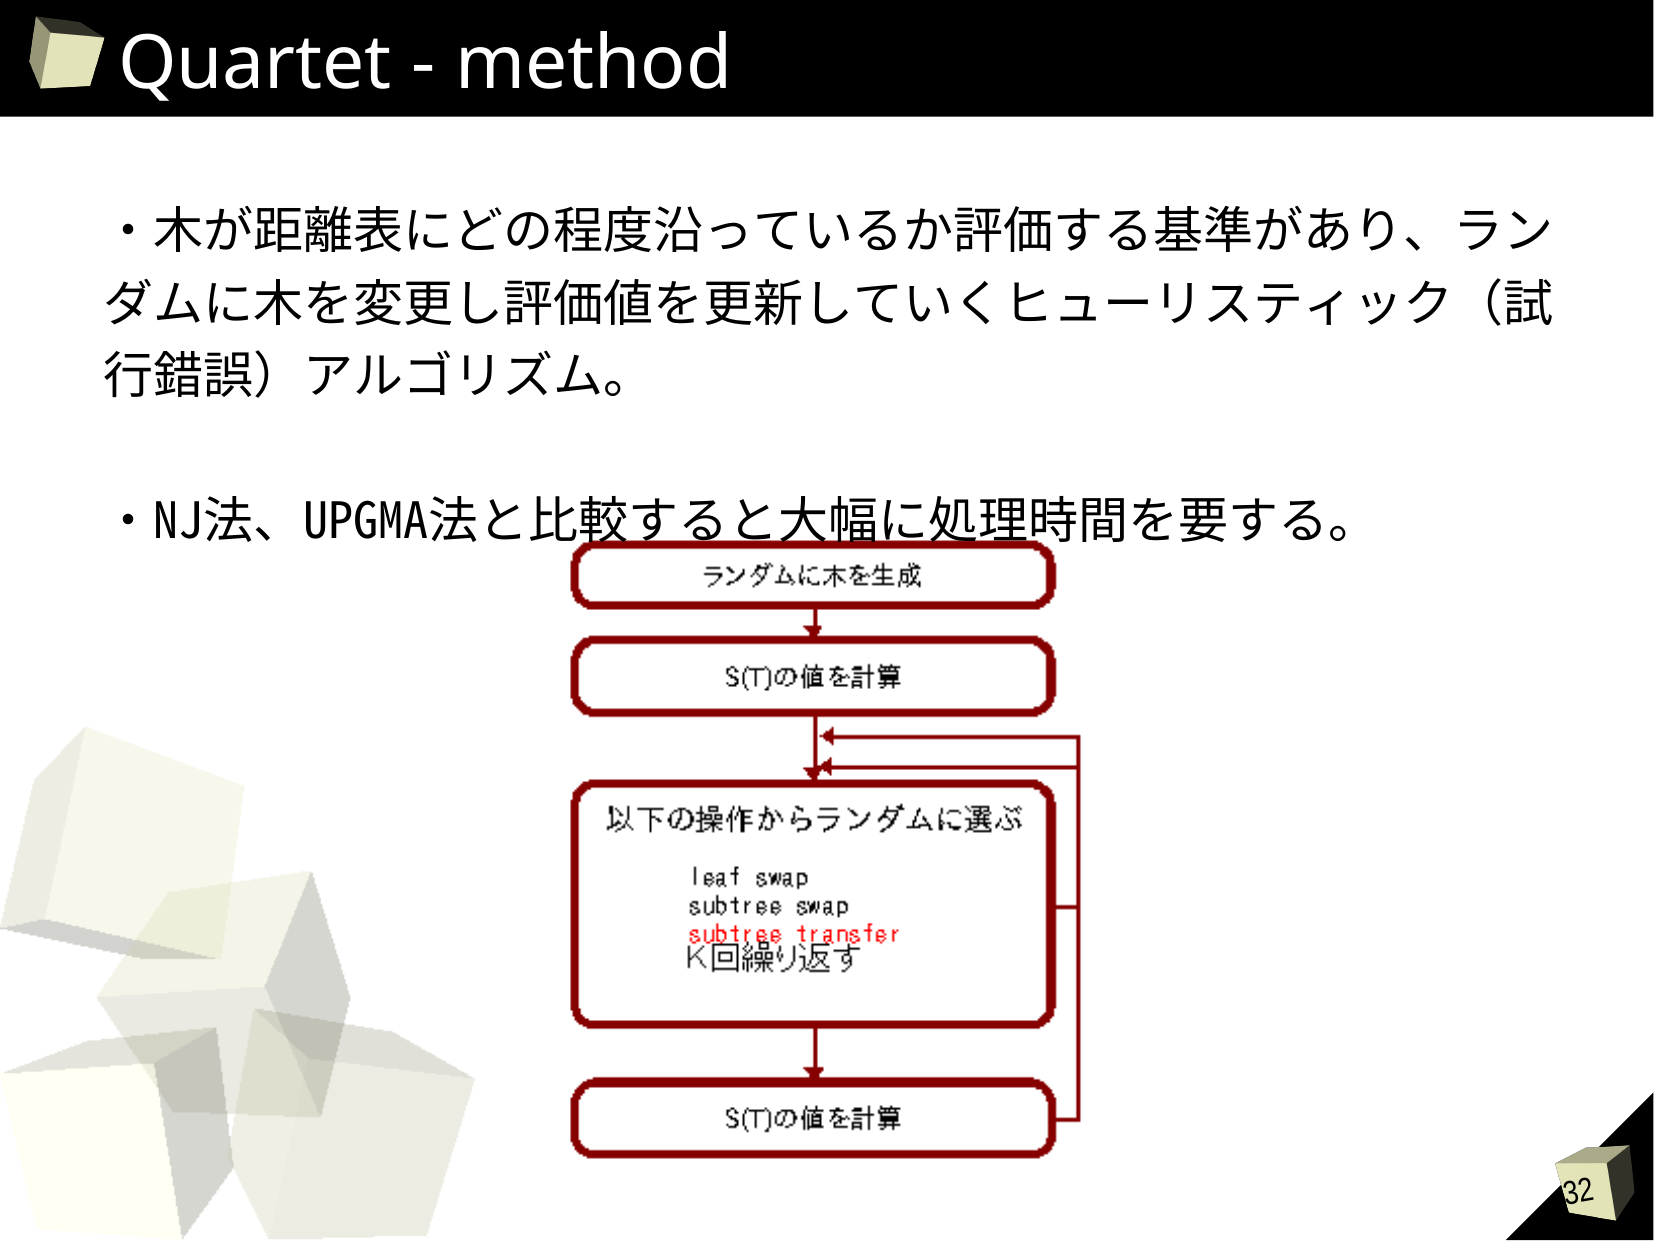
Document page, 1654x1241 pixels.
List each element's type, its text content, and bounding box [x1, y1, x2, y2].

picture [696, 532, 707, 537]
picture [0, 726, 477, 1241]
title Quartet - method [118, 0, 1595, 119]
picture [561, 532, 1093, 1177]
picture [561, 532, 573, 537]
text_box ・木が距離表にどの程度沿っているか評価する基準があり、ランダムに木を変更し評価値を更新していくヒューリスティック（試行錯誤）アルゴリズム。 ・NJ法、UPGMA法と比較すると大幅に処理時間を要する。 [88, 183, 1595, 532]
